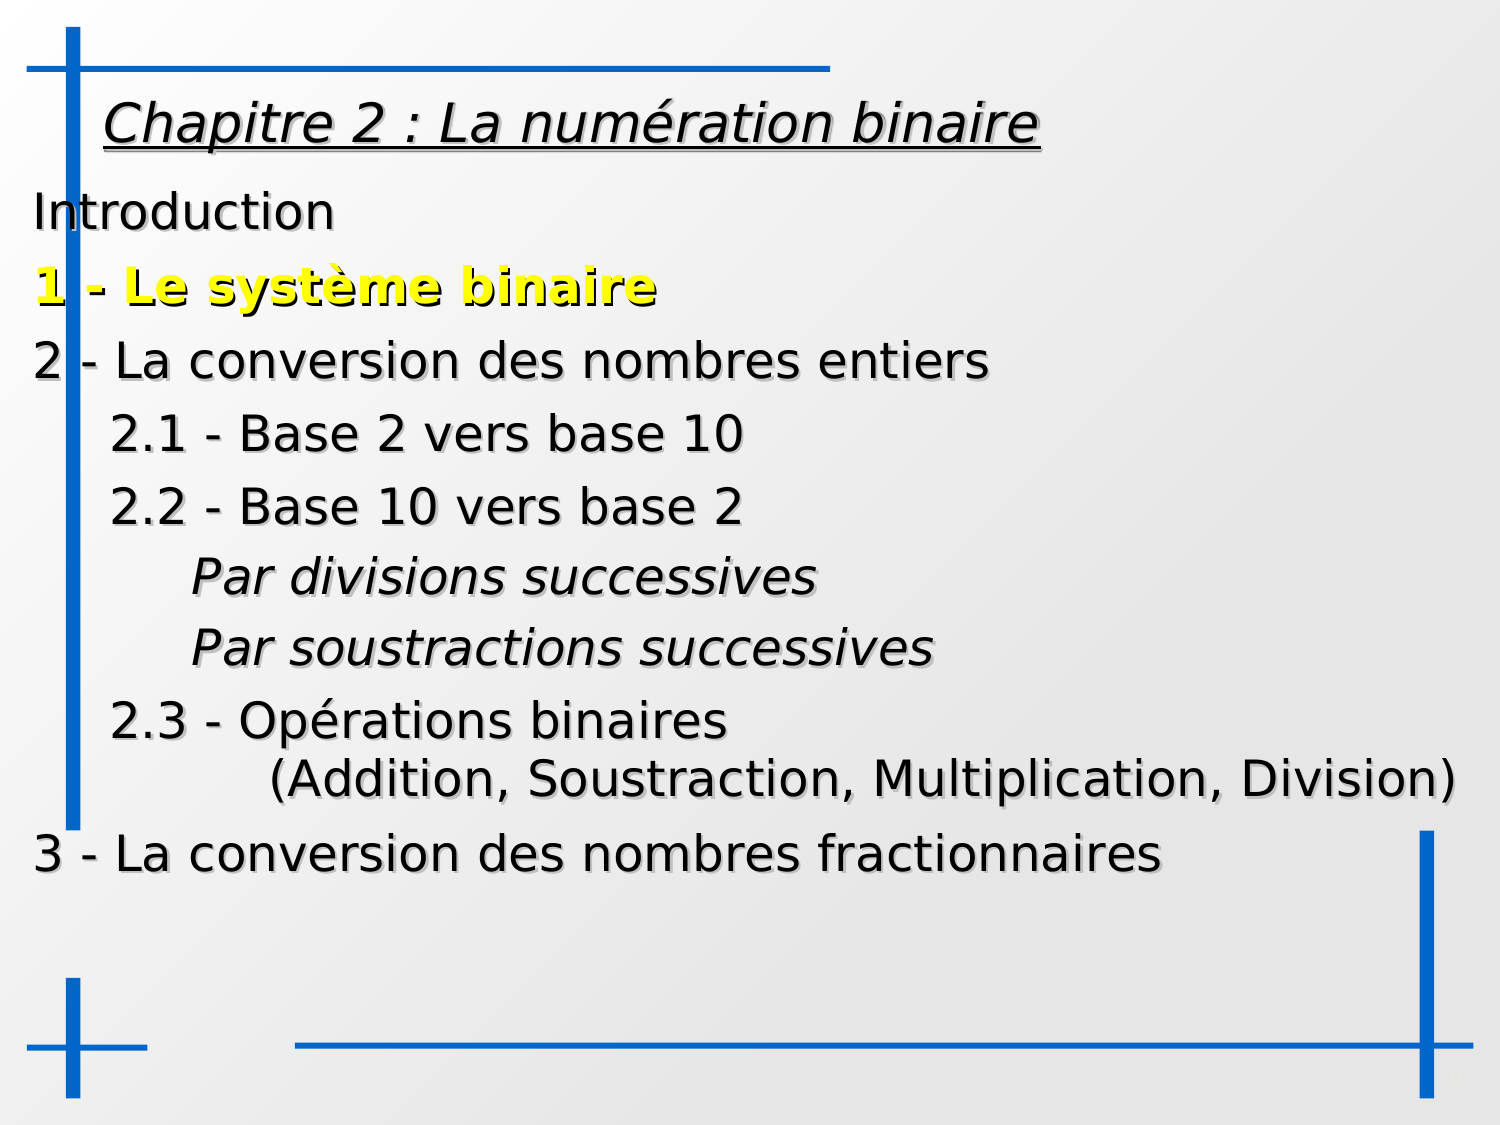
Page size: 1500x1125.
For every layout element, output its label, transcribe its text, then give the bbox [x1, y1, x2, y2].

title Chapitre 2 : La numération binaire [88, 49, 1500, 163]
list Introduction 1 - Le système binaire 2 - La conversion des nombres entiers 2.1 - Base 2 vers base 10 2.2 - Base 10 vers base 2 Par divisions successives Par soustractions successives 2.3 - Opérations binaires (Addition, Soustraction, Multiplication, Division) 3 - La conversion des nombres fractionnaires [0, 174, 1500, 1029]
